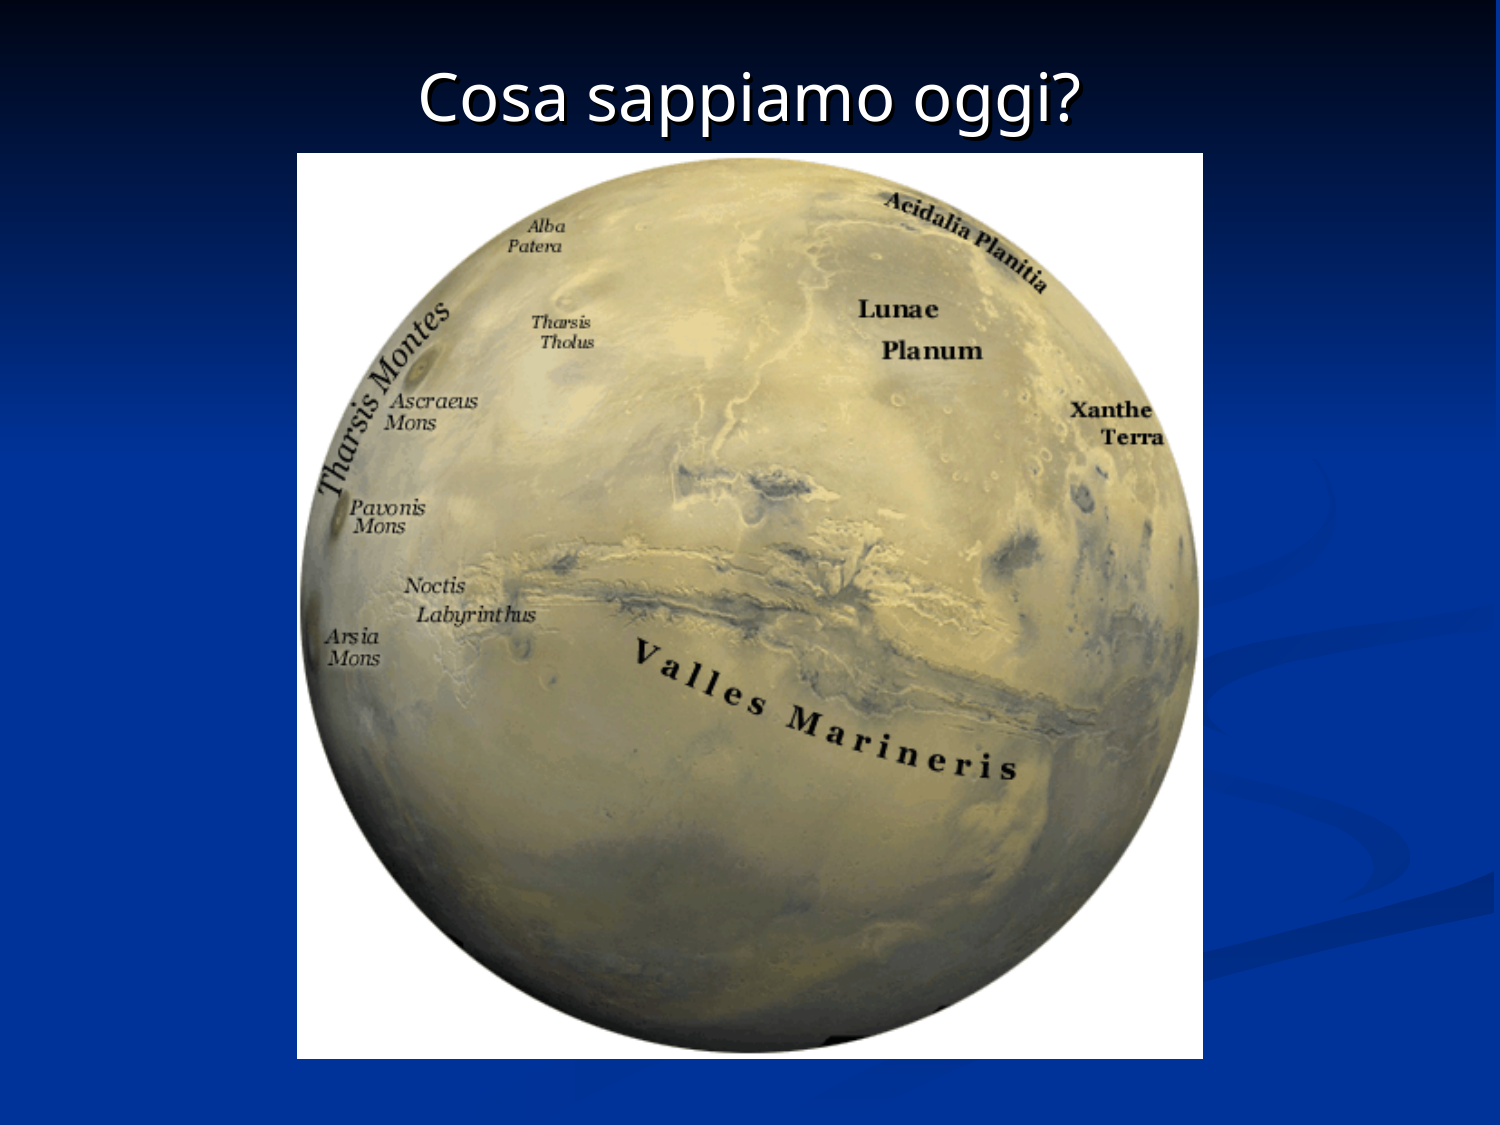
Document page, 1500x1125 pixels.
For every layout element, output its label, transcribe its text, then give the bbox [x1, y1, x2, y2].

picture [297, 154, 1203, 1059]
text_box Cosa sappiamo oggi? [35, 47, 1465, 154]
